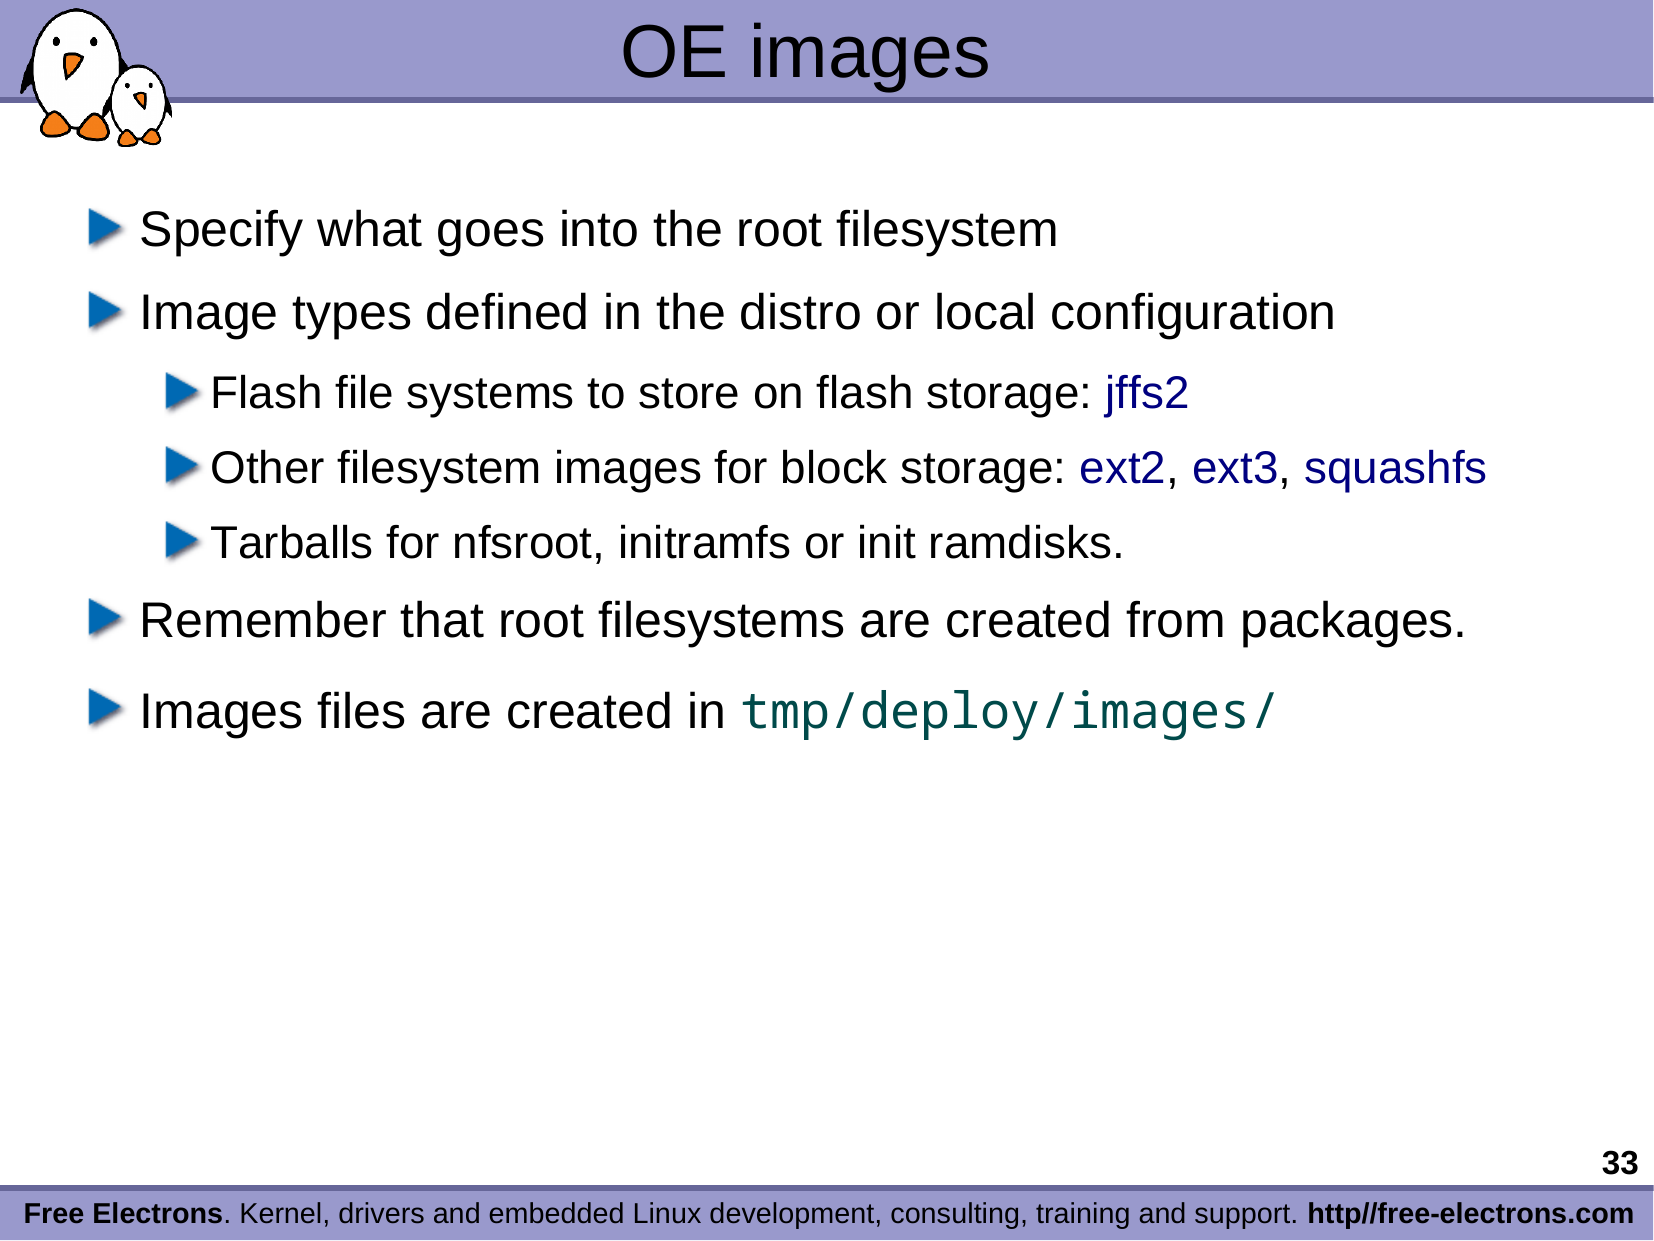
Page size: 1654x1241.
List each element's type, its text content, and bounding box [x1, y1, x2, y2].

list Specify what goes into the root filesystem Image types defined in the distro or local configuration Flash file systems to store on flash storage: jffs2 Other filesystem images for block storage: ext2, ext3, squashfs Tarballs for nfsroot, initramfs or init ramdisks. Remember that root filesystems are created from packages. Images files are created in tmp/deploy/images/ [68, 201, 1592, 1118]
picture [20, 8, 172, 147]
title OE images [60, 0, 1551, 104]
